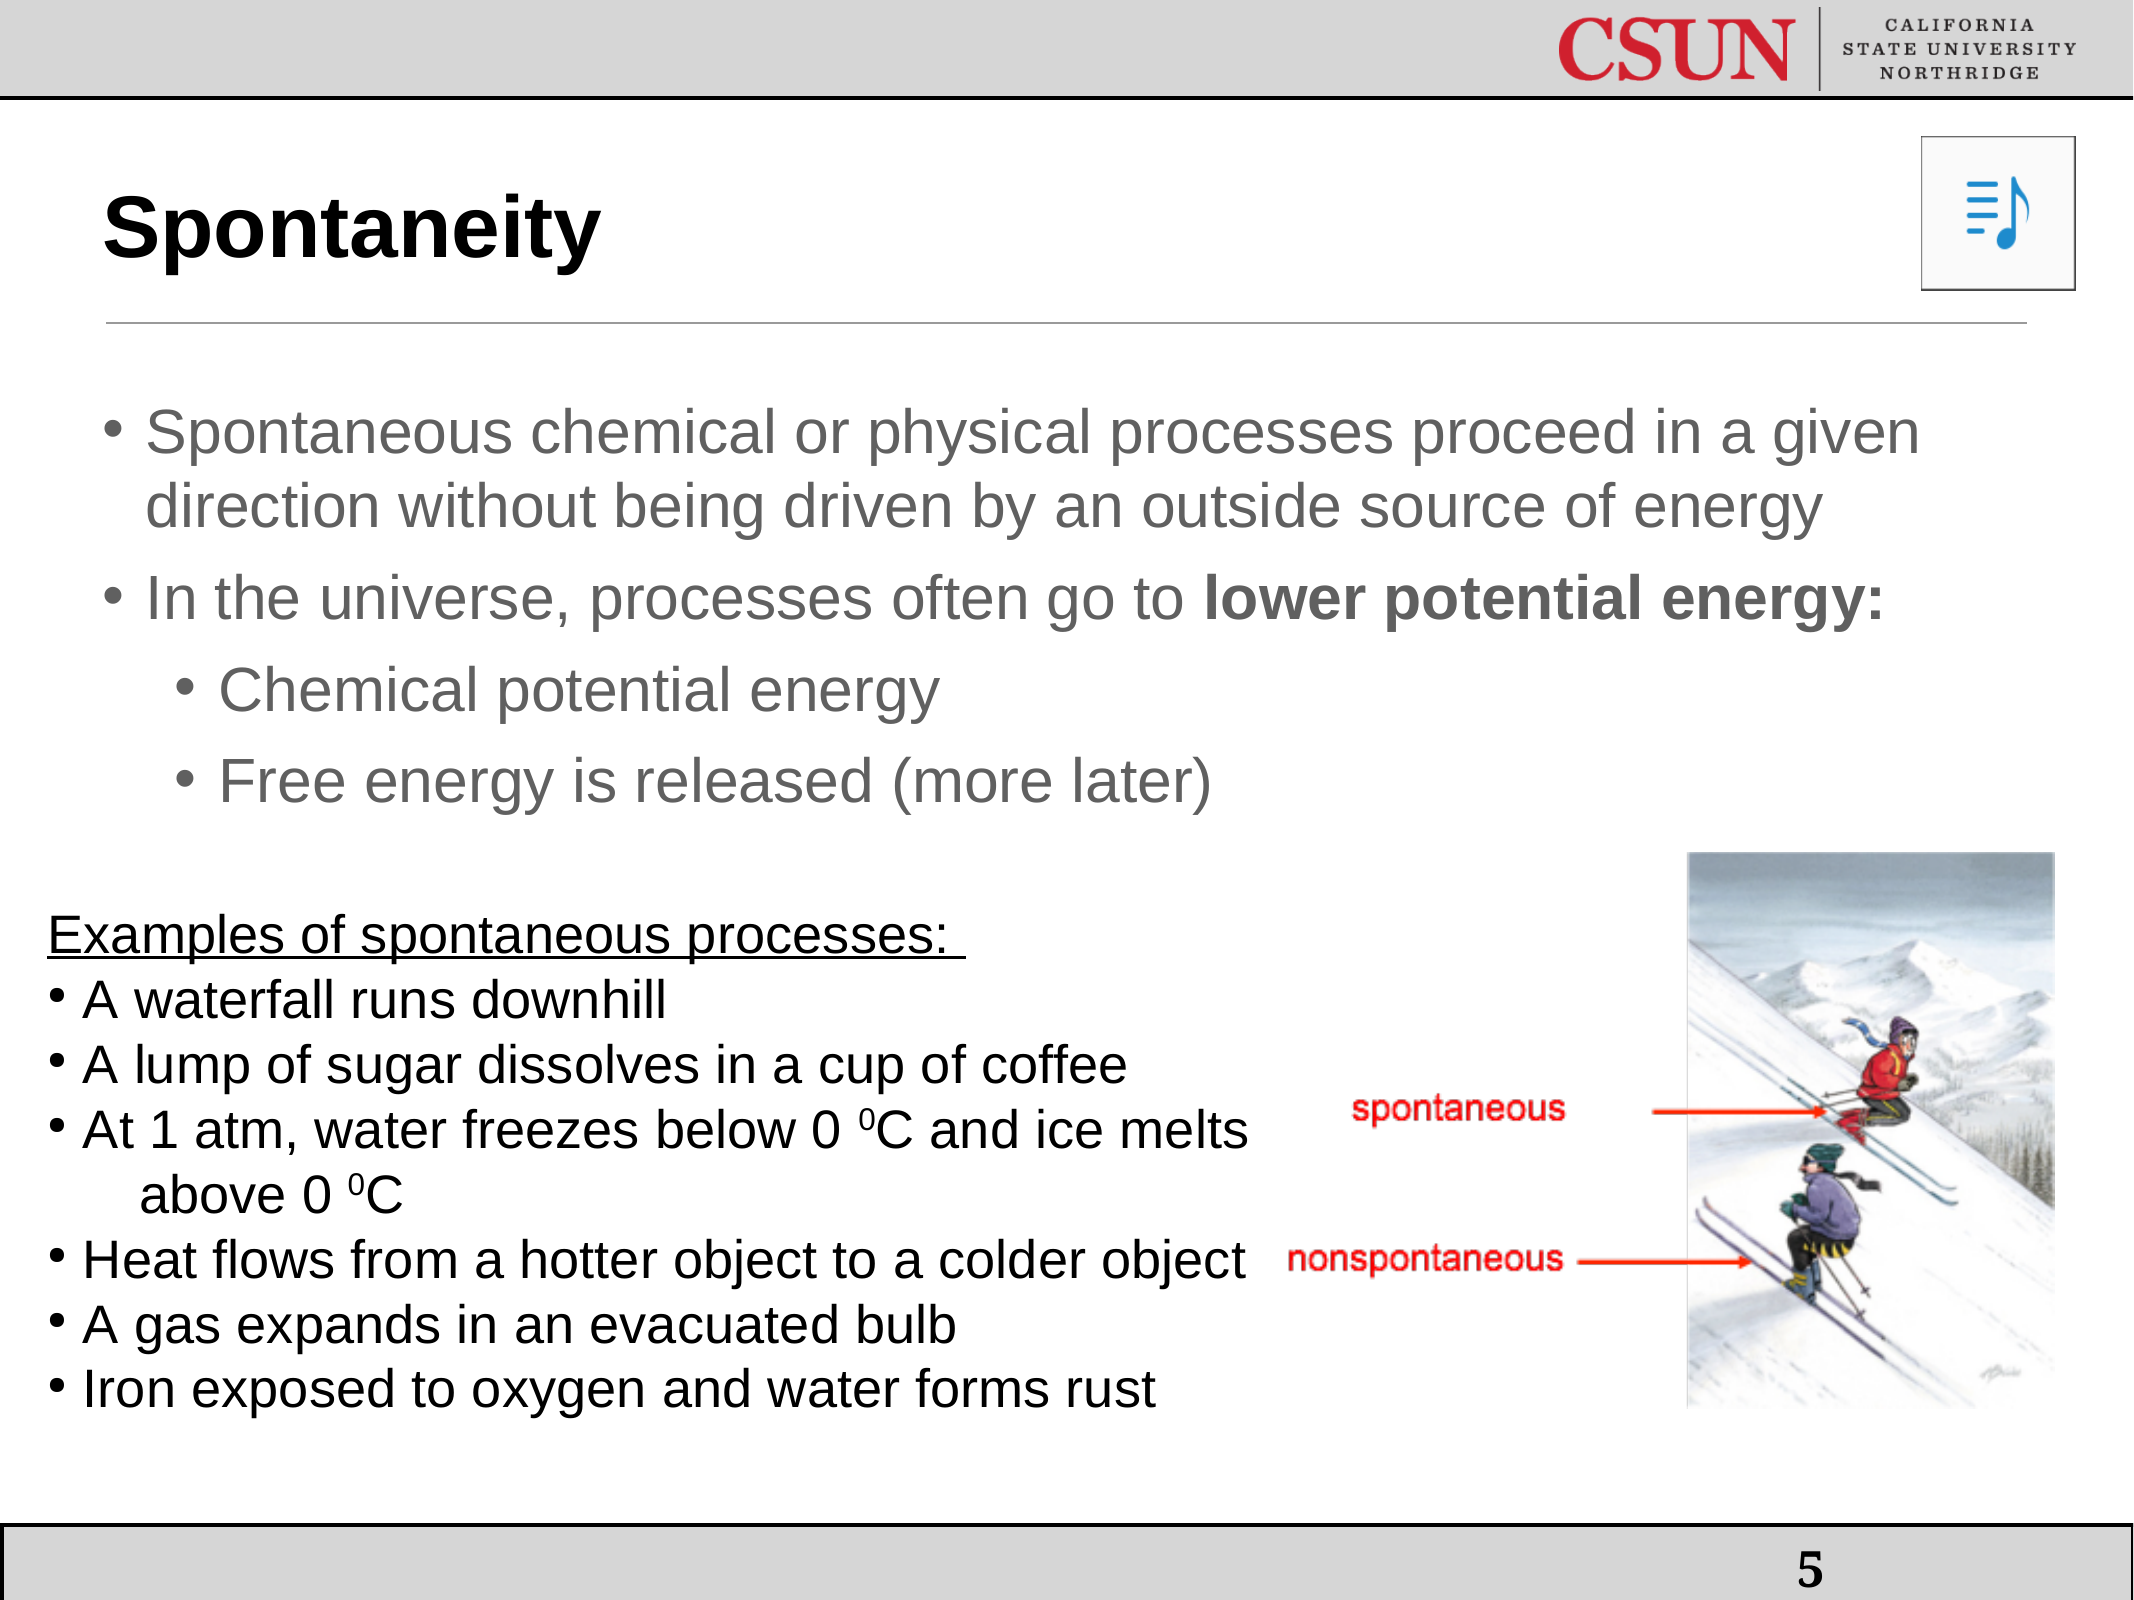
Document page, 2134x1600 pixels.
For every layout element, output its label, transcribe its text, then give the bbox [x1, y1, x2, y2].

title Spontaneity [93, 104, 2040, 284]
text_box [1920, 135, 2077, 292]
text_box Examples of spontaneous processes: A waterfall runs downhill A lump of sugar dissolves in a cup of coffee At 1 atm, water freezes below 0 0C and ice melts above 0 0C Heat flows from a hotter object to a colder object A gas expands in an evacuated bulb Iron exposed to oxygen and water forms rust [39, 890, 1261, 1428]
picture [1179, 852, 2055, 1409]
picture [1559, 7, 2076, 91]
list Spontaneous chemical or physical processes proceed in a given direction without being driven by an outside source of energy In the universe, processes often go to lower potential energy: Chemical potential energy Free energy is released (more later) [93, 382, 2040, 869]
